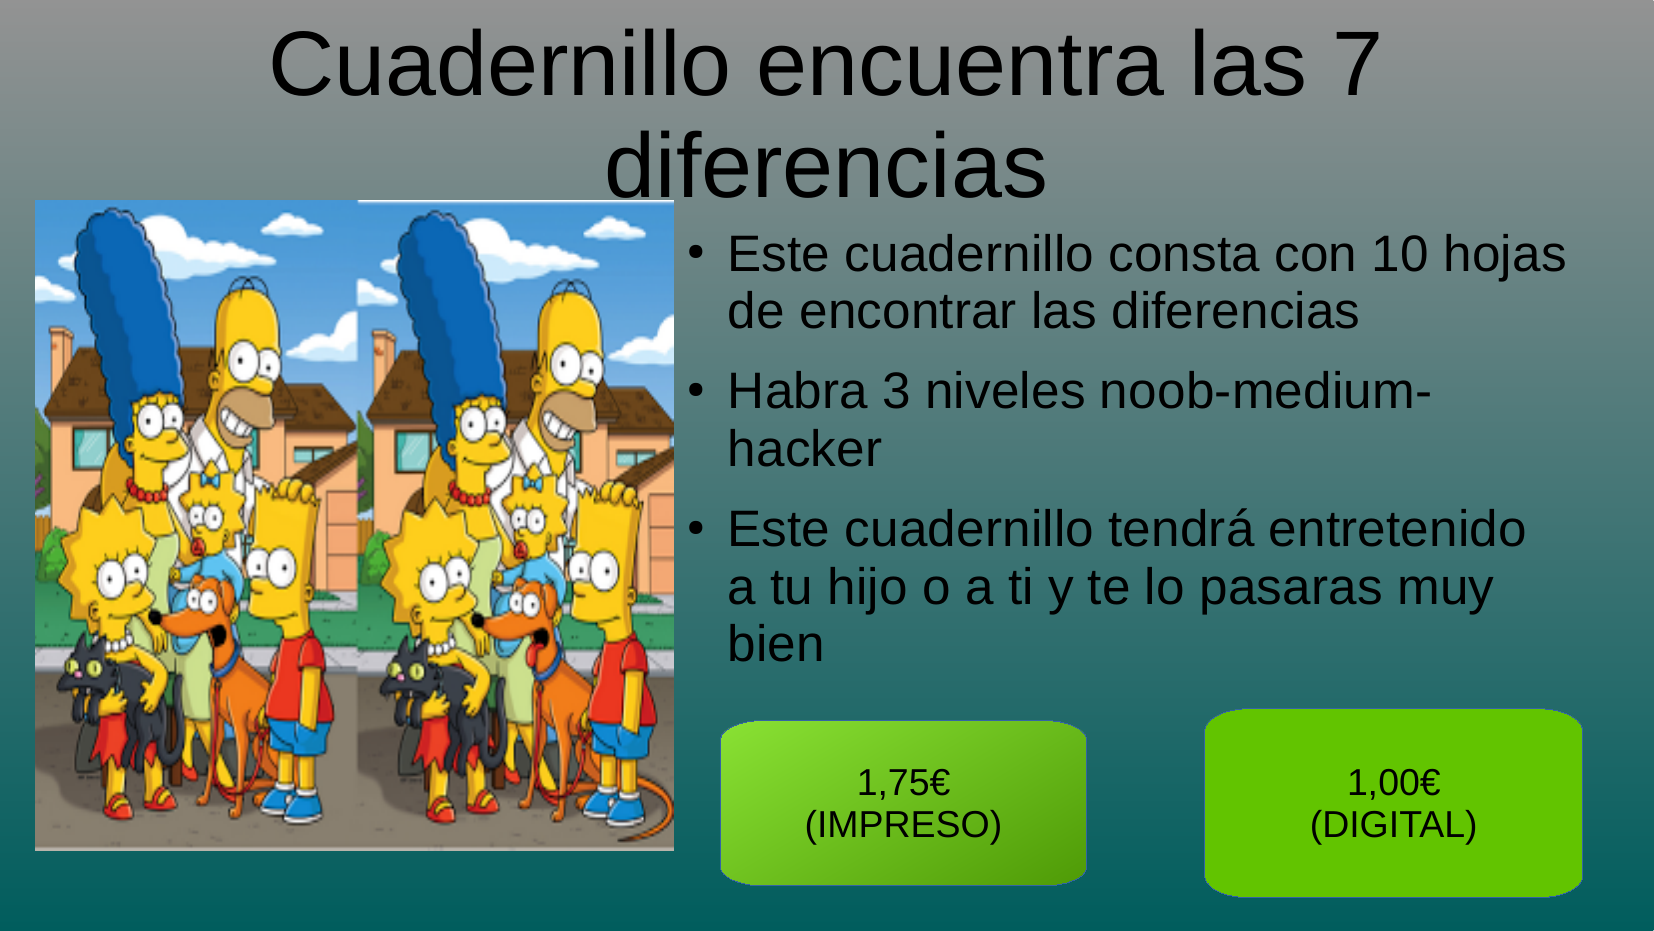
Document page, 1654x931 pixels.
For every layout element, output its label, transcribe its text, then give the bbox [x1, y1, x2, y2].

picture [35, 200, 674, 851]
list Este cuadernillo consta con 10 hojas de encontrar las diferencias Habra 3 niveles noob-medium-hacker Este cuadernillo tendrá entretenido a tu hijo o a ti y te lo pasaras muy bien [674, 224, 1571, 674]
title Cuadernillo encuentra las 7 diferencias [82, 28, 1571, 201]
text_box 1,75€ (IMPRESO) [720, 720, 1087, 886]
text_box 1,00€ (DIGITAL) [1204, 708, 1583, 898]
